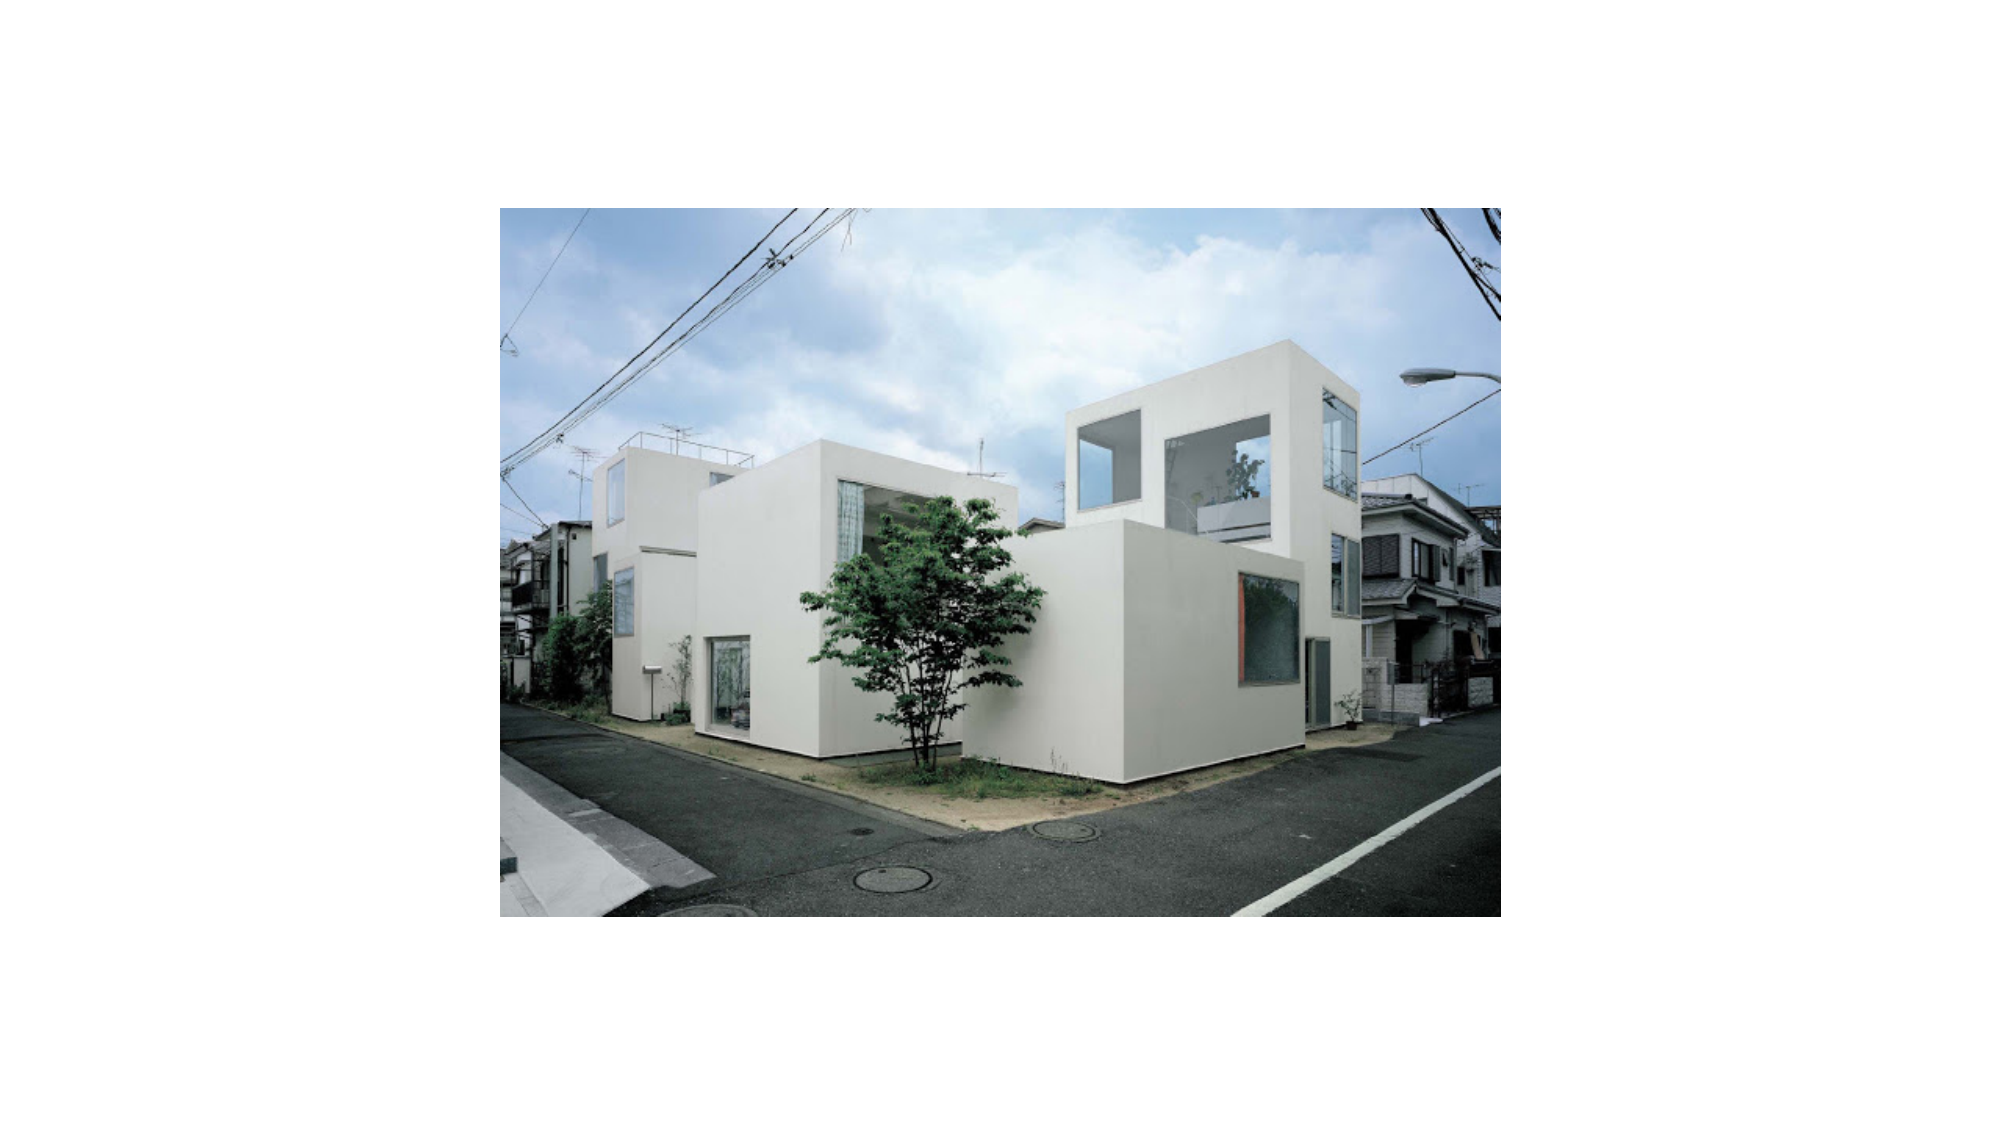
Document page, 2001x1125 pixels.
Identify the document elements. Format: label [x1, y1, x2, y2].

picture [500, 208, 1501, 917]
